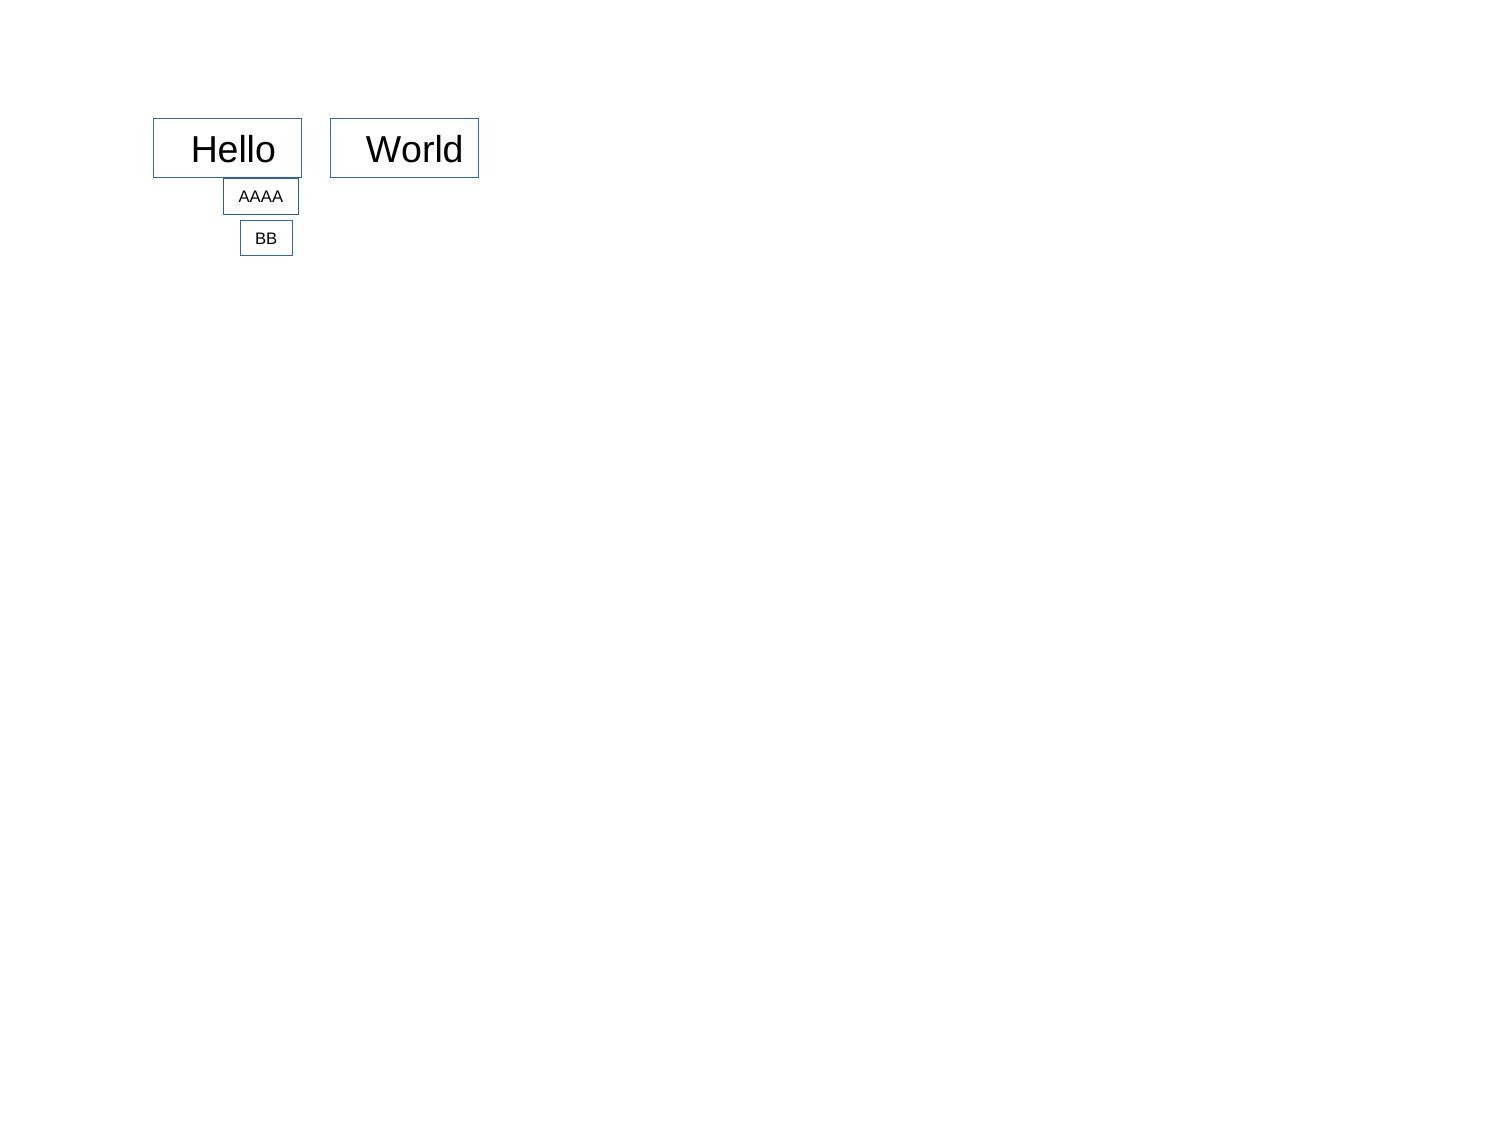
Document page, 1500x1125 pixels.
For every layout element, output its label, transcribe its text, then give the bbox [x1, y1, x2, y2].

text_box BB [240, 220, 293, 256]
text_box AAAA [223, 178, 299, 215]
text_box World [330, 118, 479, 178]
text_box Hello [153, 118, 302, 178]
